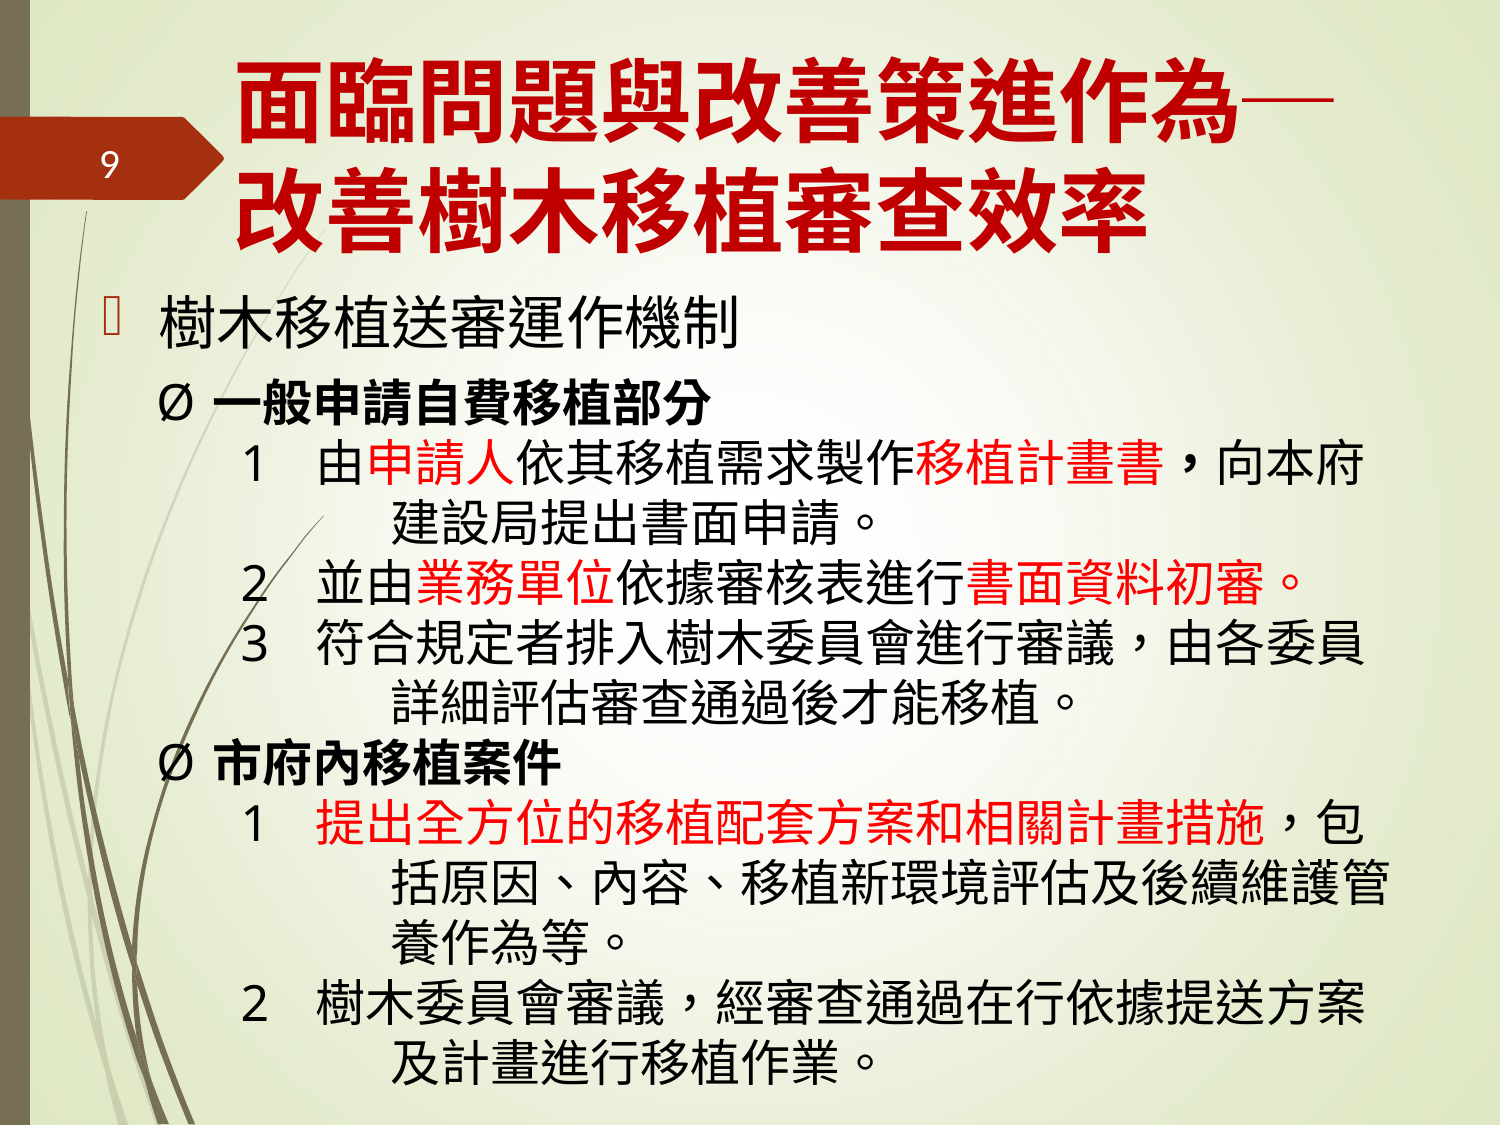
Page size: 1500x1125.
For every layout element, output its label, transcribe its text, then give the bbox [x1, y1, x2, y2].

text_box 面臨問題與改善策進作為─改善樹木移植審查效率 [218, 36, 1365, 173]
text_box 一般申請自費移植部分 由申請人依其移植需求製作移植計畫書，向本府建設局提出書面申請。 並由業務單位依據審核表進行書面資料初審。 符合規定者排入樹木委員會進行審議，由各委員詳細評估審查通過後才能移植。 市府內移植案件 提出全方位的移植配套方案和相關計畫措施，包括原因、內容、移植新環境評估及後續維護管養作為等。 樹木委員會審議，經審查通過在行依據提送方案及計畫進行移植作業。 [141, 363, 1418, 1106]
list 樹木移植送審運作機制 [86, 278, 956, 374]
text_box [83, 129, 180, 190]
